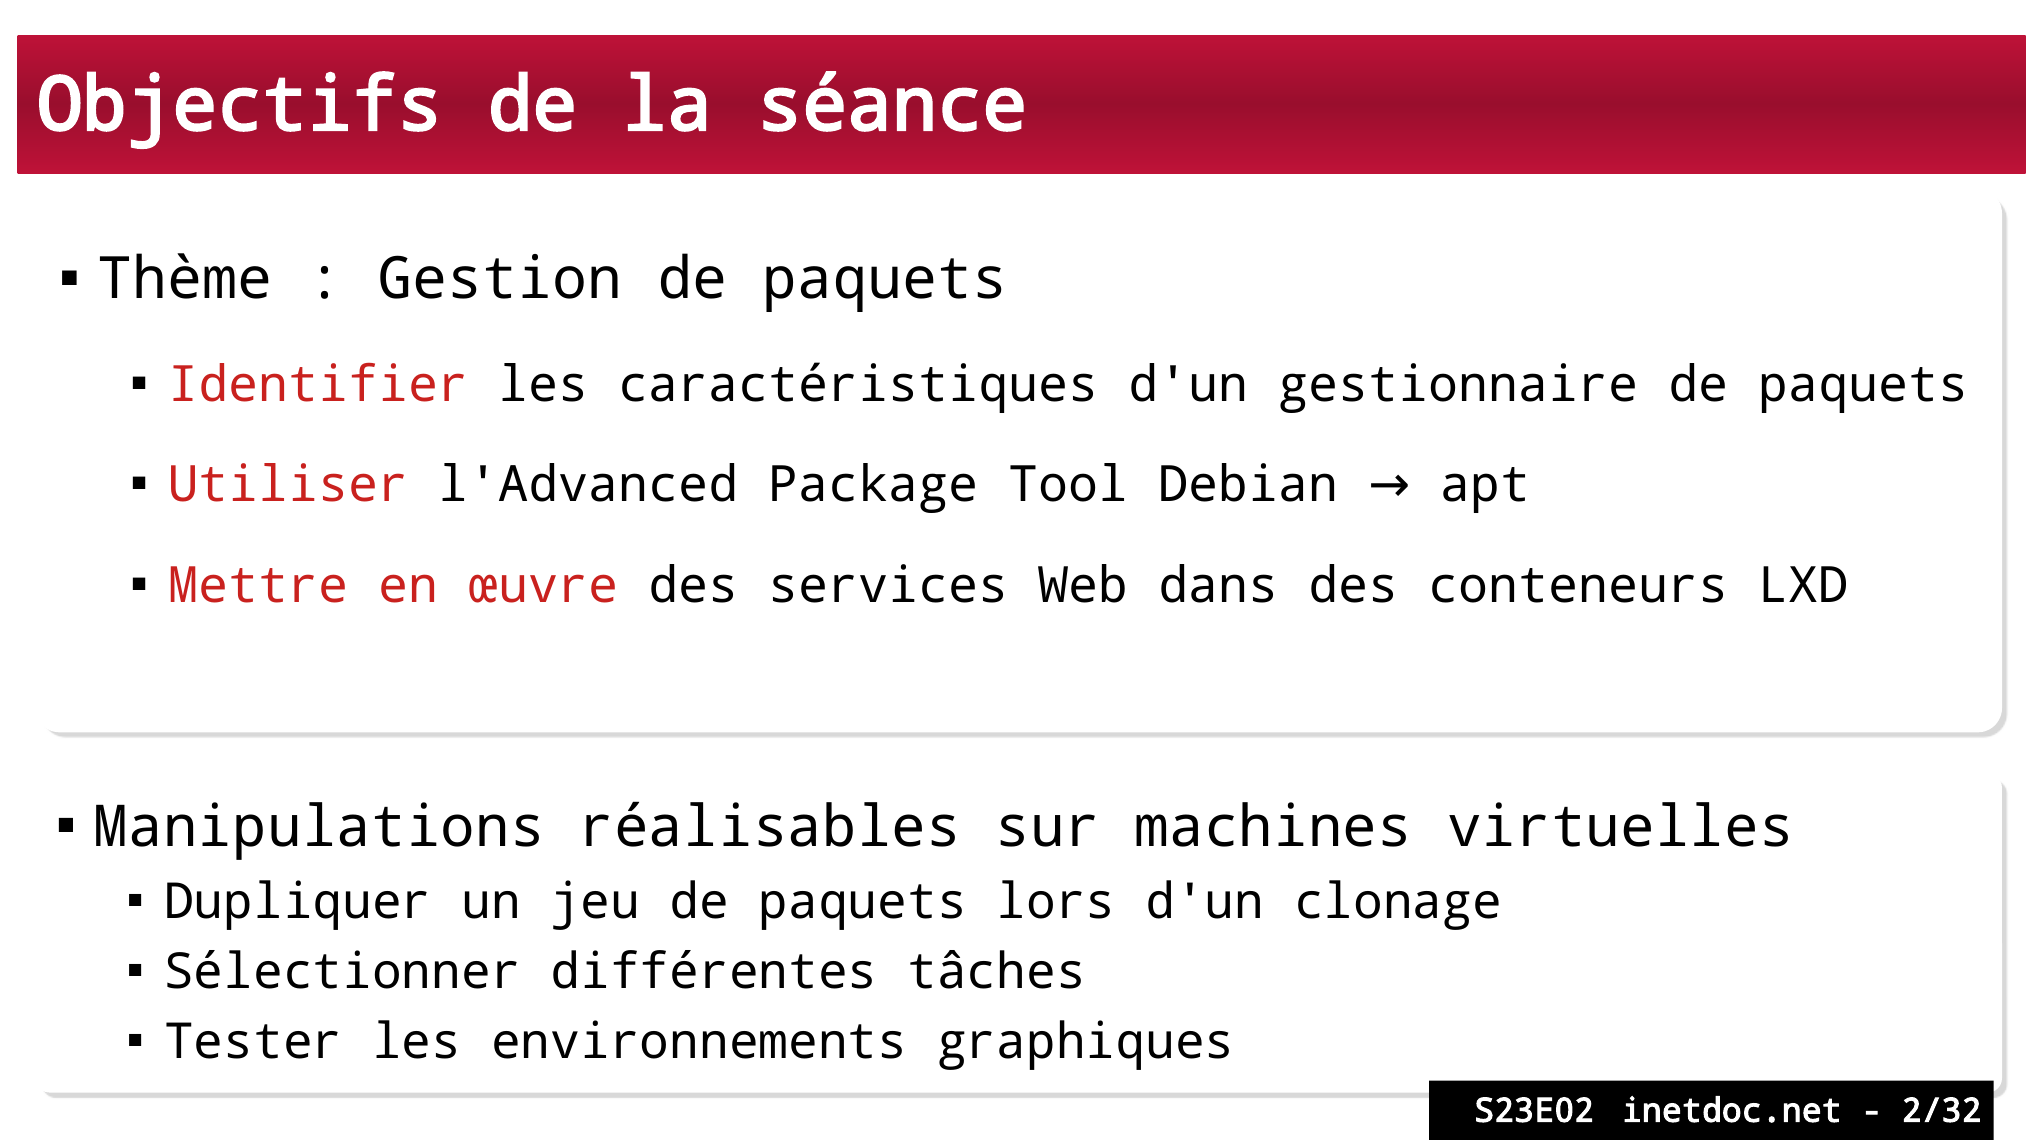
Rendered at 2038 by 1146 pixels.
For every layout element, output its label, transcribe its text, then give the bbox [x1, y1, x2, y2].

text_box Thème : Gestion de paquets Identifier les caractéristiques d'un gestionnaire de paquets Utiliser l'Advanced Package Tool Debian → apt Mettre en œuvre des services Web dans des conteneurs LXD [35, 188, 2003, 733]
text_box Manipulations réalisables sur machines virtuelles Dupliquer un jeu de paquets lors d'un clonage Sélectionner différentes tâches Tester les environnements graphiques [35, 773, 2003, 1093]
text_box Objectifs de la séance [17, 35, 2026, 174]
text_box S23E02 inetdoc.net - <numéro>/32 [1429, 1080, 1994, 1140]
